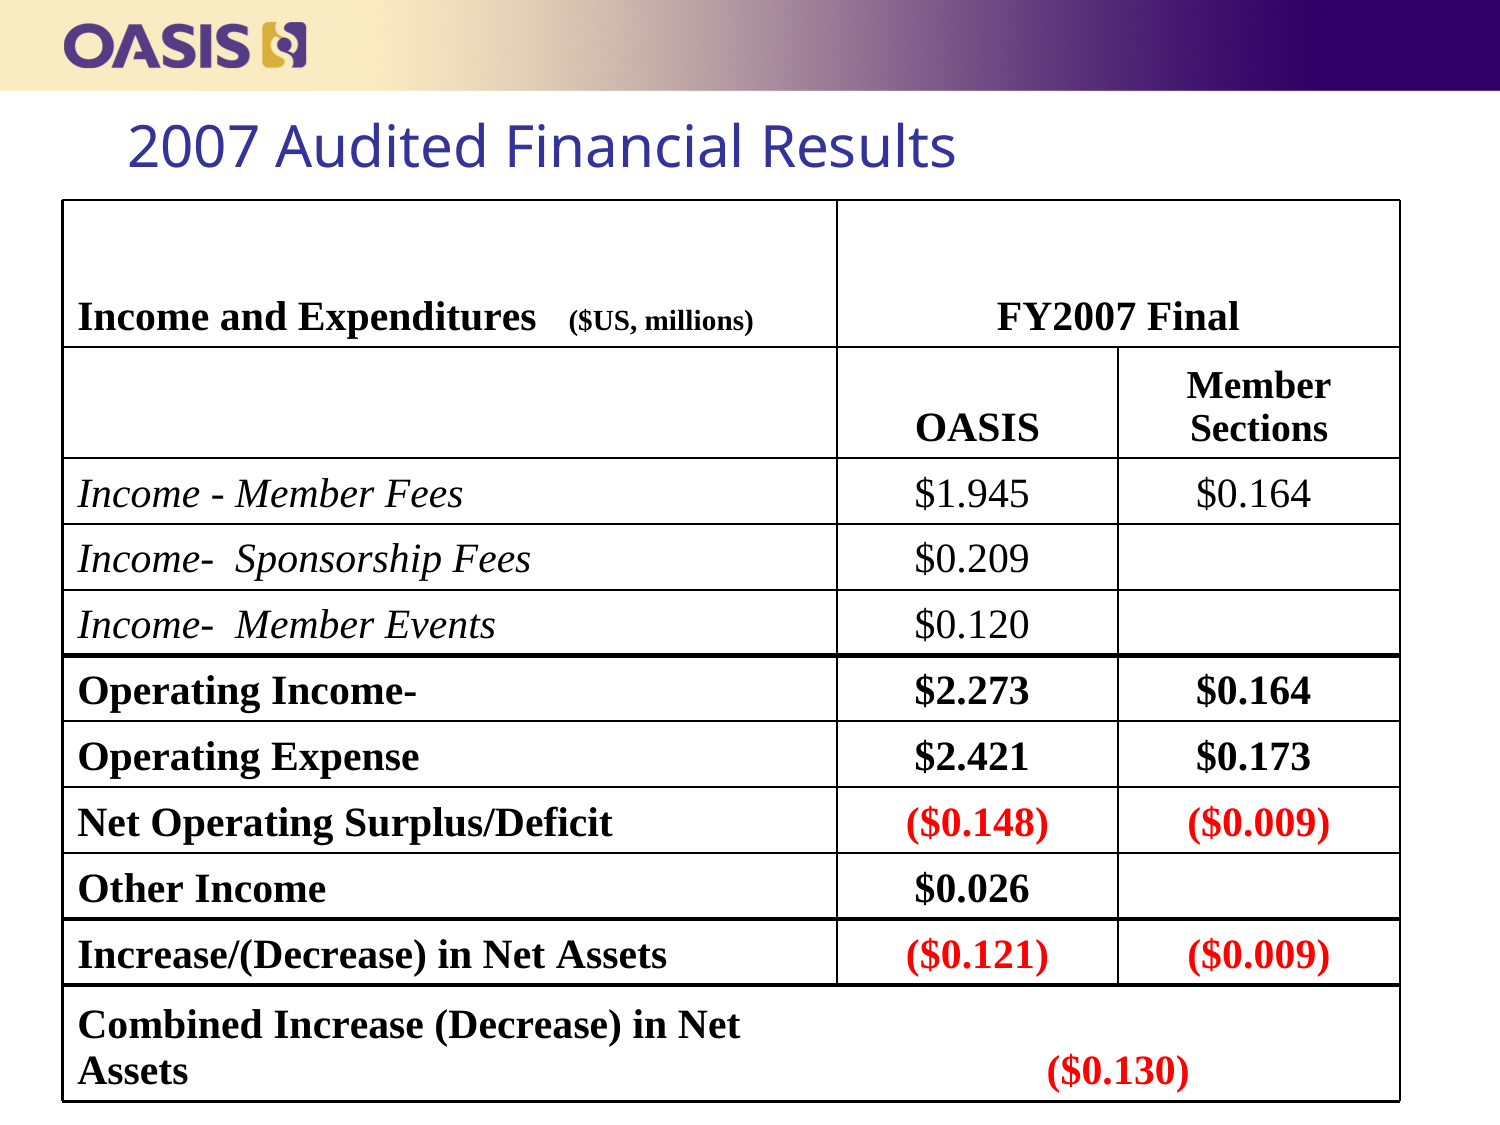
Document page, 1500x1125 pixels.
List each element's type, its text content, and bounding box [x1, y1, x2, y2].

text_box Income and Expenditures ($US, millions) [64, 201, 836, 346]
text_box Operating Income- [64, 658, 836, 720]
text_box $2.421 [838, 722, 1117, 786]
text_box $0.120 [838, 591, 1117, 653]
text_box Income - Member Fees [64, 459, 836, 523]
text_box $0.173 [1119, 722, 1399, 786]
text_box Member Sections [1119, 348, 1399, 457]
text_box Increase/(Decrease) in Net Assets [64, 921, 836, 983]
text_box Combined Increase (Decrease) in Net Assets [64, 987, 837, 1100]
title 2007 Audited Financial Results [112, 87, 1263, 188]
text_box ($0.121) [838, 921, 1117, 983]
text_box OASIS [838, 348, 1117, 457]
text_box $1.945 [838, 459, 1117, 523]
text_box $0.209 [838, 525, 1117, 589]
text_box $0.026 [838, 854, 1117, 917]
text_box Other Income [64, 854, 836, 917]
text_box $0.164 [1119, 658, 1399, 720]
text_box Income- Member Events [64, 591, 836, 653]
text_box ($0.009) [1119, 788, 1399, 852]
text_box $0.164 [1119, 459, 1399, 523]
text_box Net Operating Surplus/Deficit [64, 788, 836, 852]
text_box ($0.148) [838, 788, 1117, 852]
text_box ($0.009) [1119, 921, 1399, 983]
text_box $2.273 [838, 658, 1117, 720]
text_box Operating Expense [64, 722, 836, 786]
text_box ($0.130) [837, 987, 1399, 1100]
picture [0, 0, 1500, 1125]
text_box FY2007 Final [838, 201, 1399, 346]
text_box Income- Sponsorship Fees [64, 525, 836, 589]
